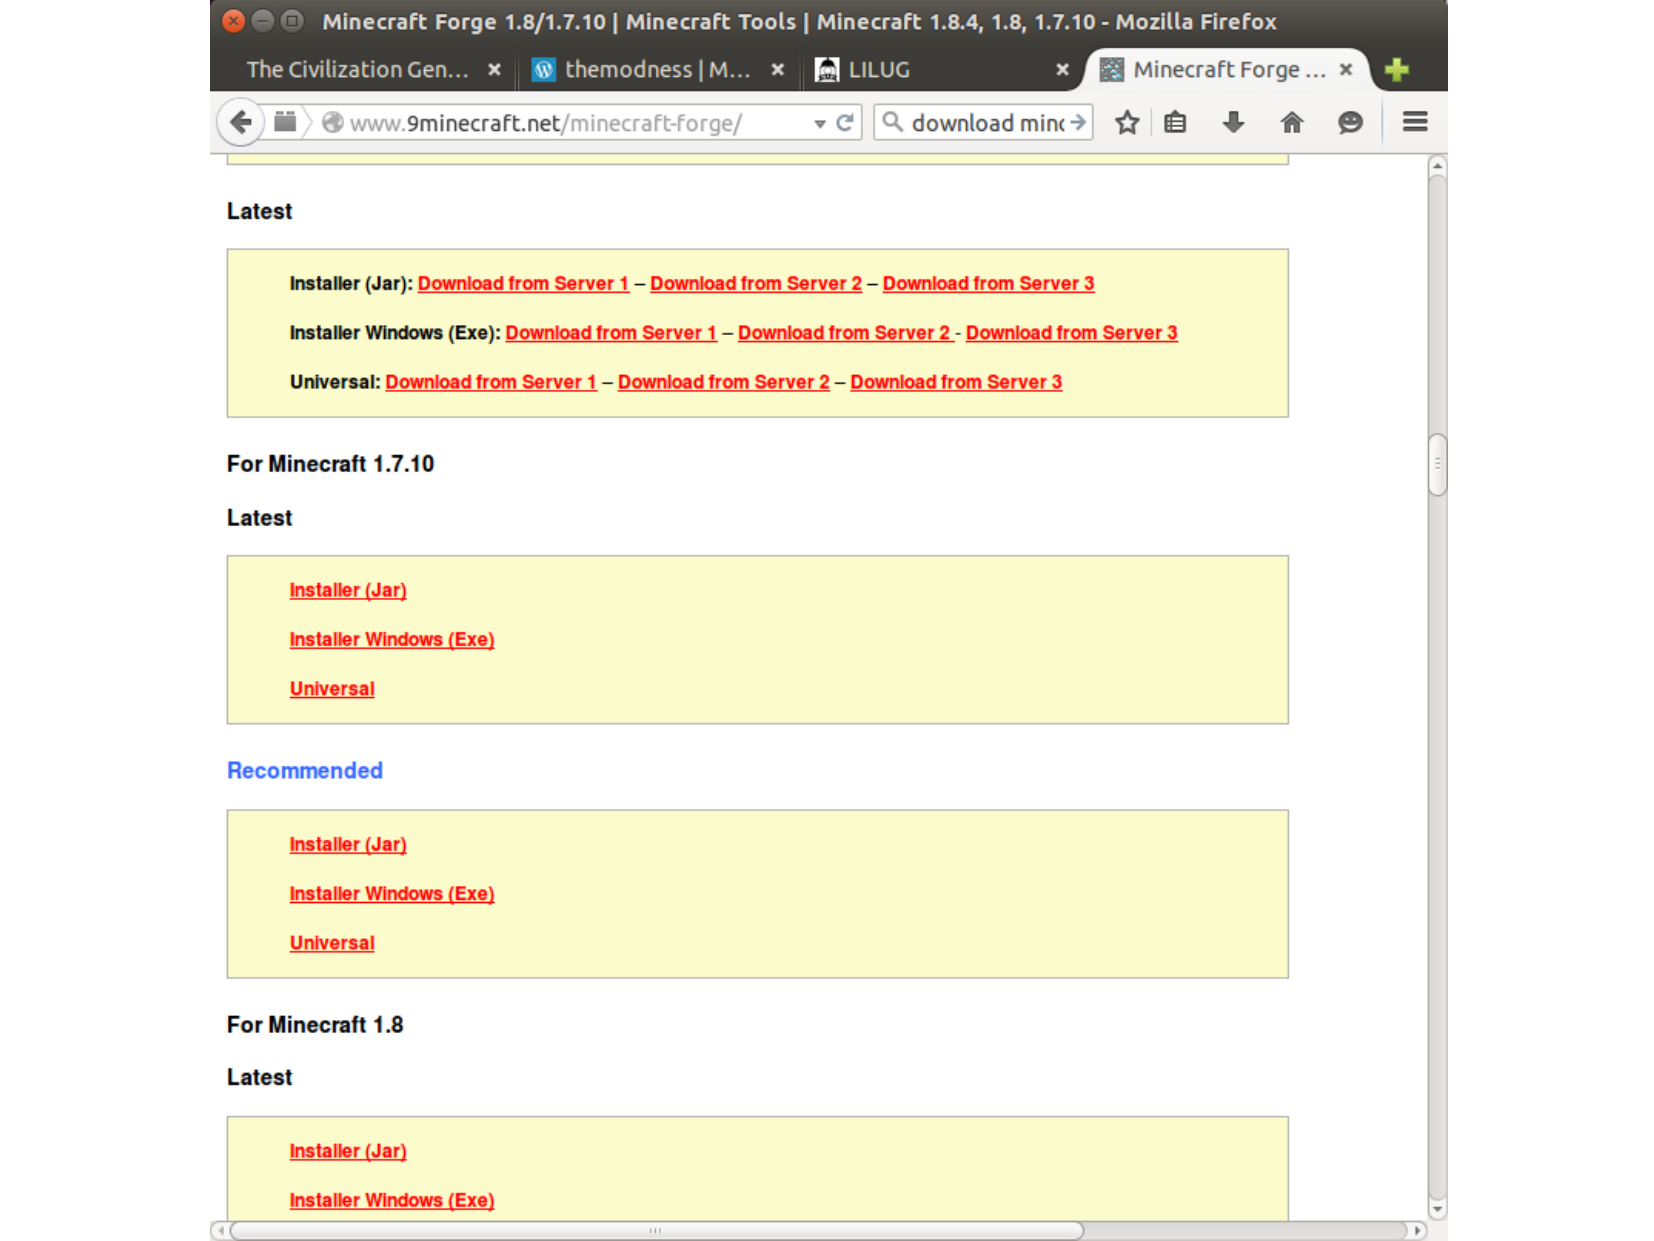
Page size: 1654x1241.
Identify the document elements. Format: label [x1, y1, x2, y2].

picture [210, 0, 1448, 1241]
